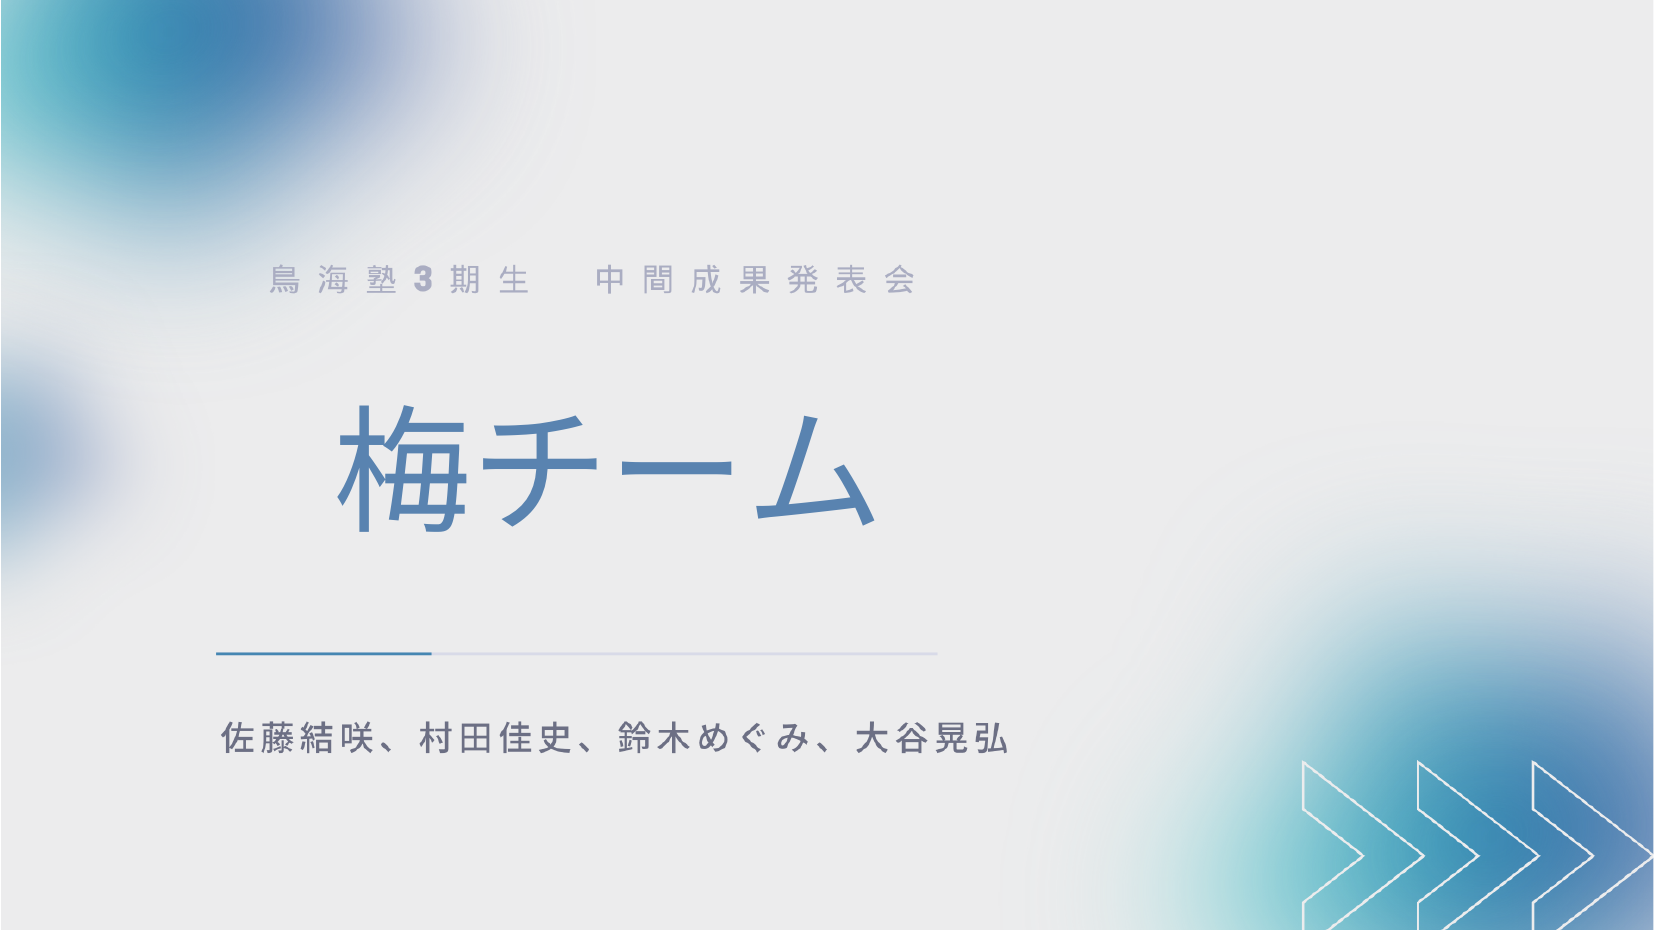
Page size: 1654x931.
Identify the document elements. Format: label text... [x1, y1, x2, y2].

text_box 梅チーム [295, 354, 916, 569]
picture [1, 0, 1654, 930]
